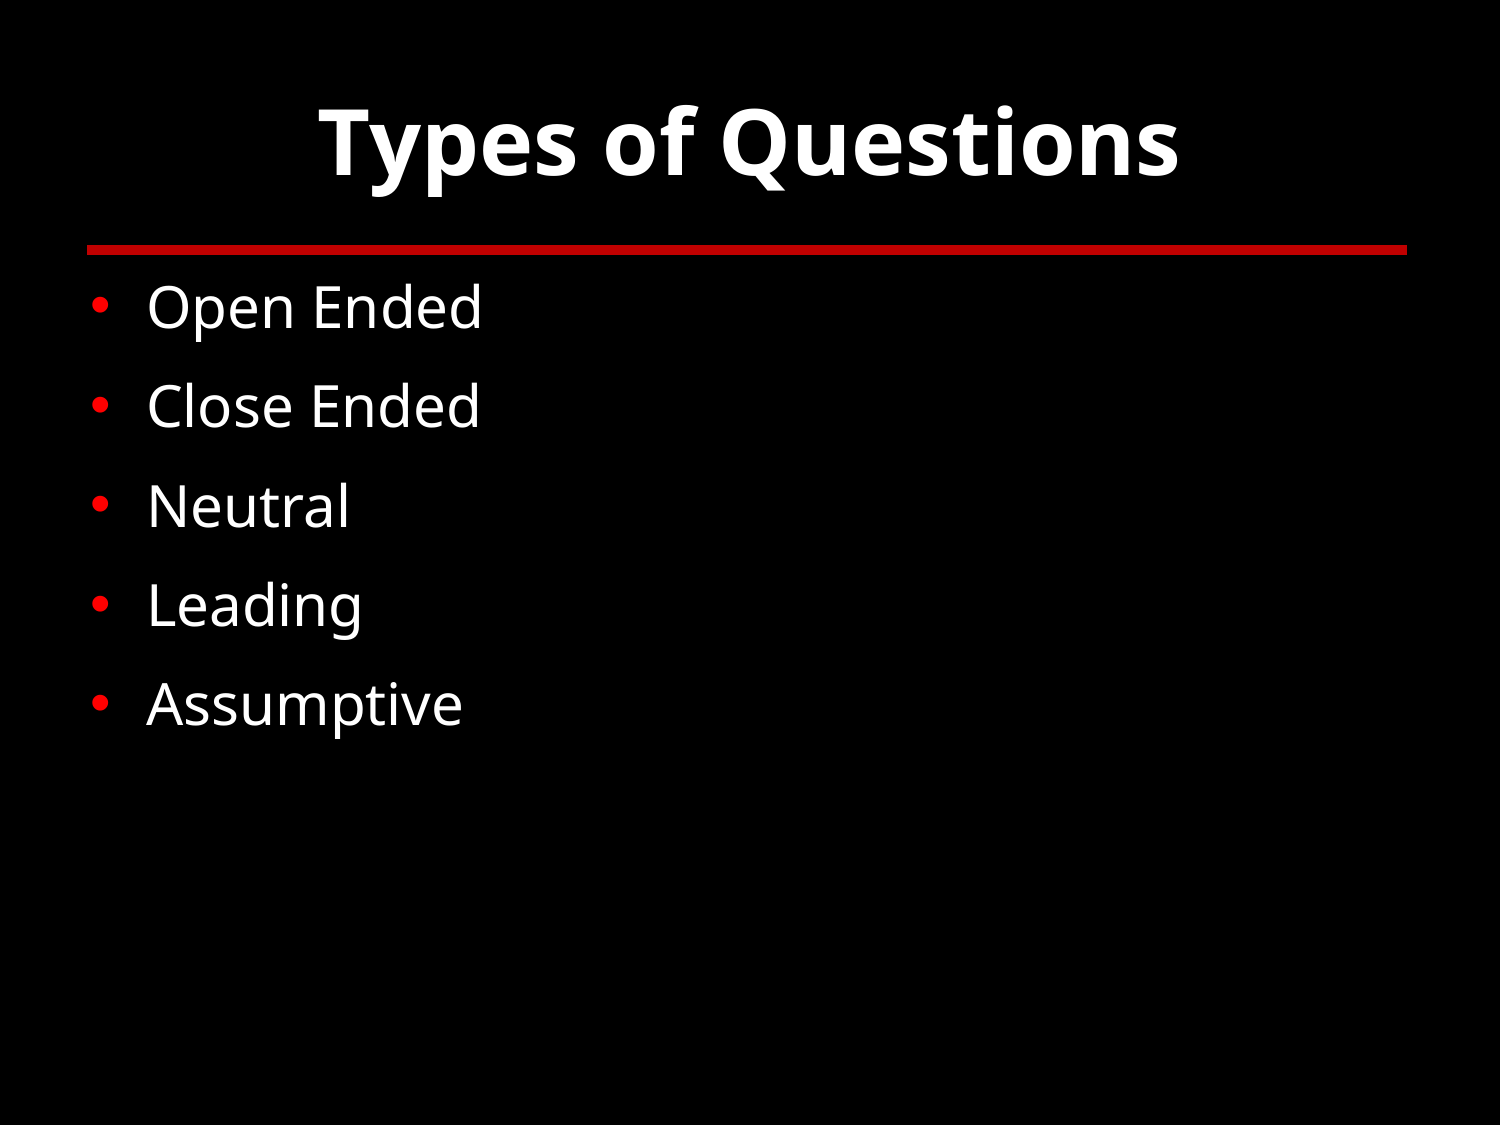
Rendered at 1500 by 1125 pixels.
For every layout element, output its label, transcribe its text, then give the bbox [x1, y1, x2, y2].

title Types of Questions [75, 45, 1425, 233]
list Open Ended Close Ended Neutral Leading Assumptive [75, 262, 1425, 1005]
